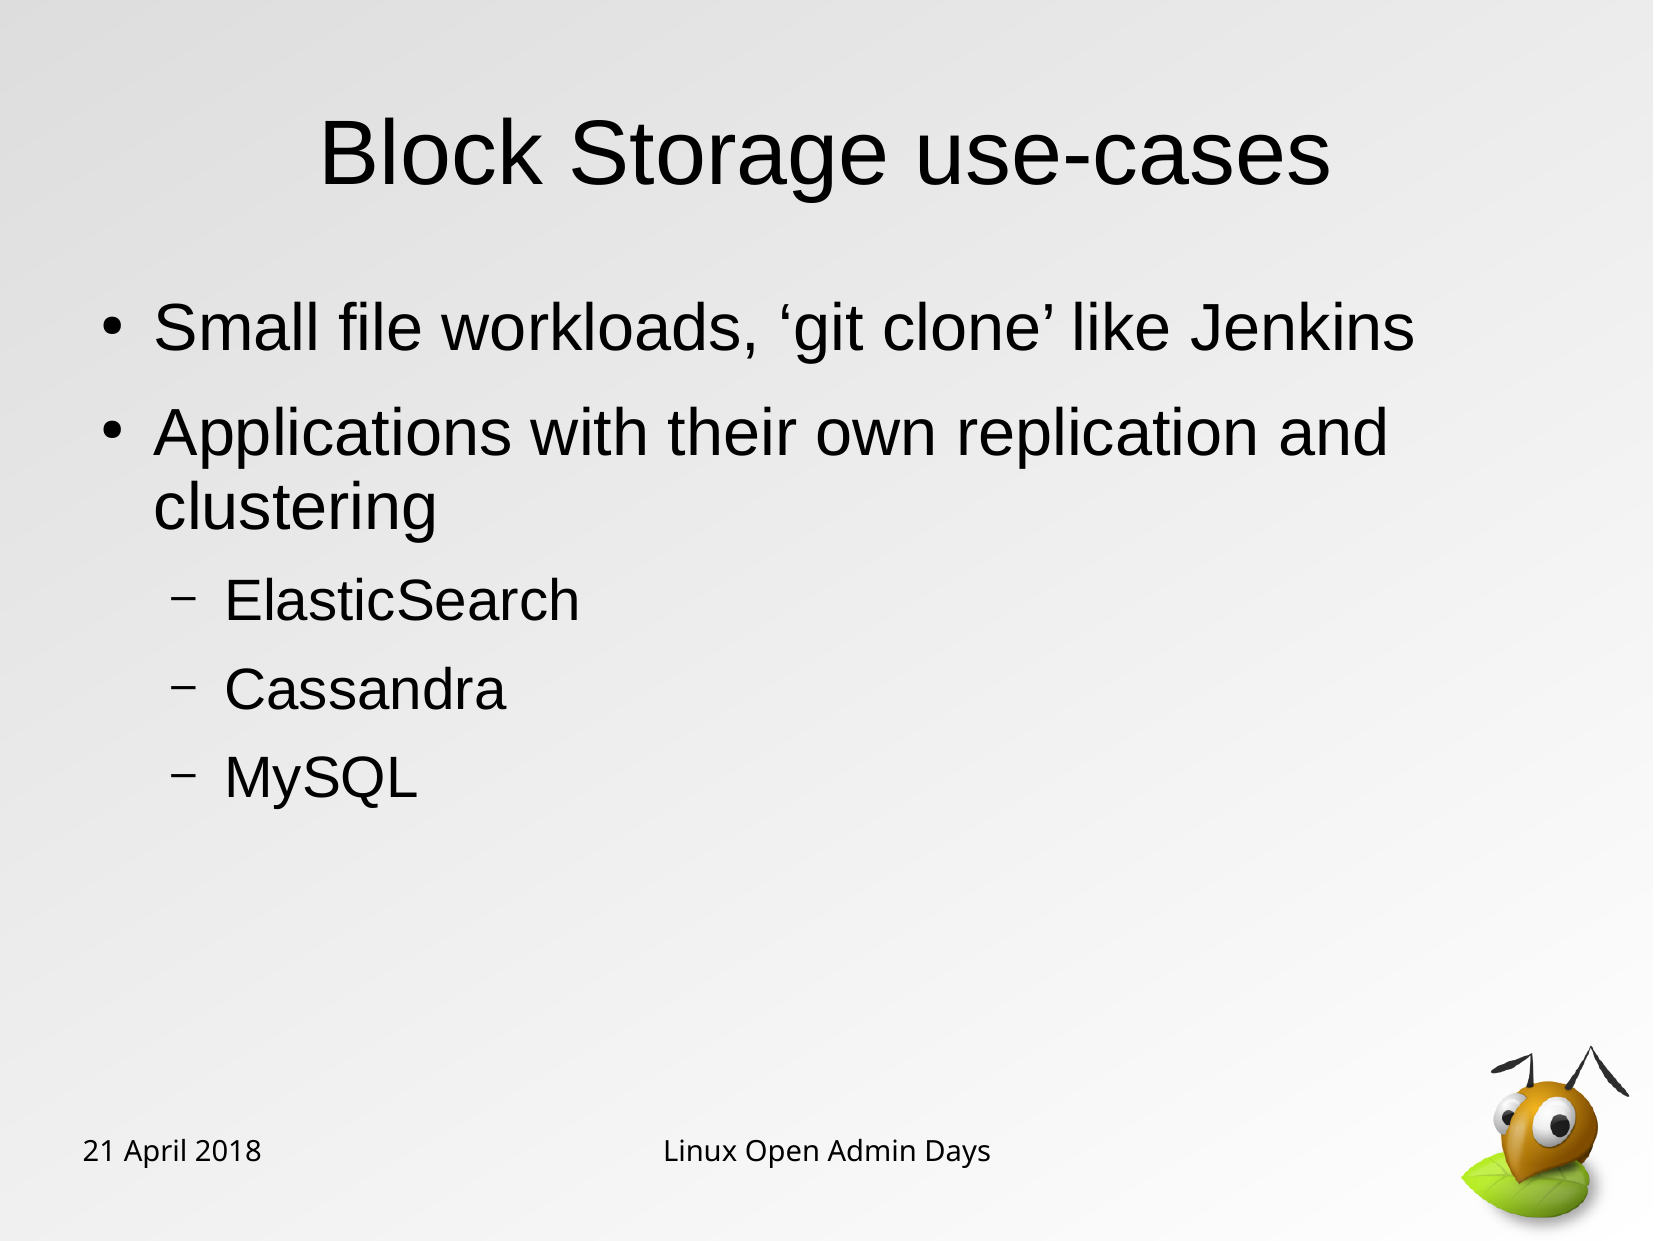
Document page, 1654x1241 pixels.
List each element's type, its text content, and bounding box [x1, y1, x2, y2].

title Block Storage use-cases [82, 49, 1571, 257]
picture [1432, 1037, 1653, 1241]
list Small file workloads, ‘git clone’ like Jenkins Applications with their own replication and clustering ElasticSearch Cassandra MySQL [82, 290, 1571, 1010]
